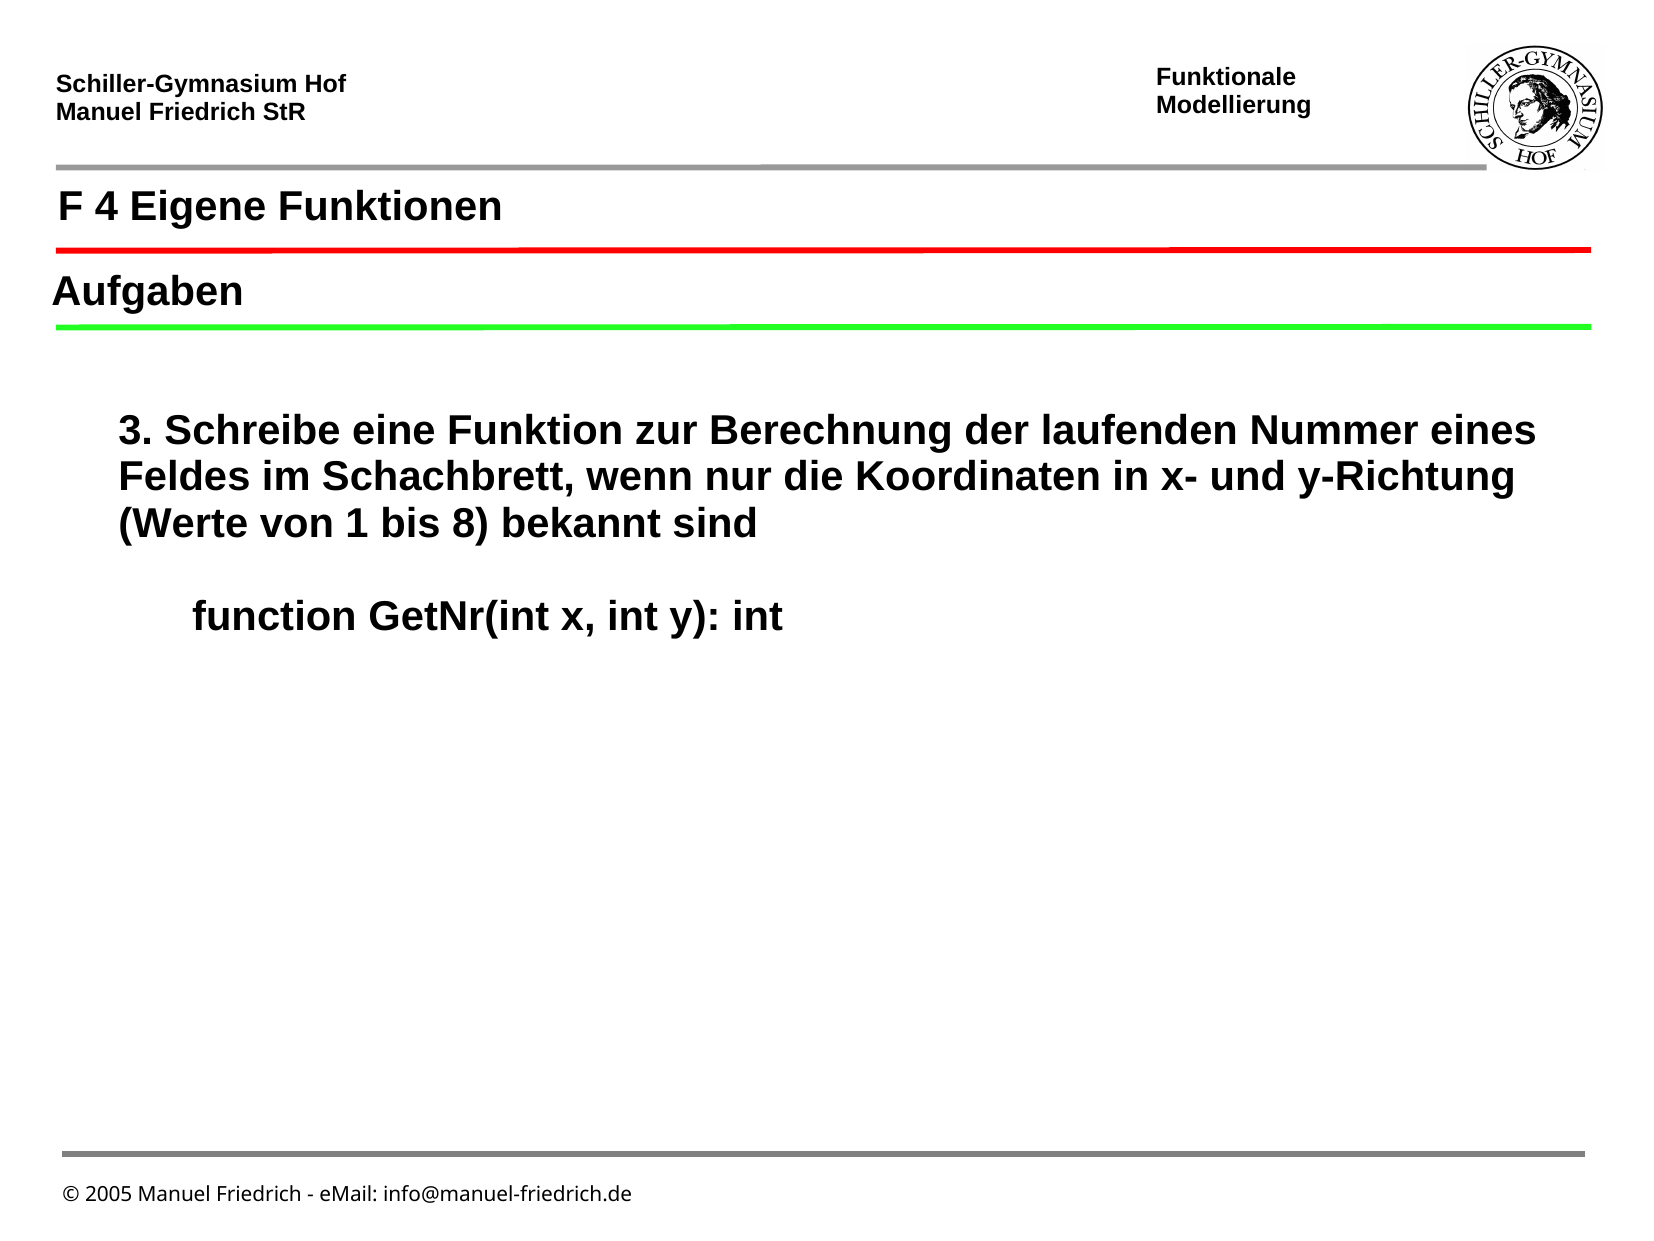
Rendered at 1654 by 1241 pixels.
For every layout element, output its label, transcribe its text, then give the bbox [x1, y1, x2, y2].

text_box Schiller-Gymnasium Hof Manuel Friedrich StR [55, 69, 396, 129]
text_box F 4 Eigene Funktionen [57, 183, 1284, 234]
text_box 3. Schreibe eine Funktion zur Berechnung der laufenden Nummer eines Feldes im Schachbrett, wenn nur die Koordinaten in x- und y-Richtung (Werte von 1 bis 8) bekannt sind function GetNr(int x, int y): int [118, 406, 1587, 1063]
text_box Funktionale Modellierung [1156, 62, 1425, 123]
text_box © 2005 Manuel Friedrich - eMail: info@manuel-friedrich.de [62, 1178, 1550, 1204]
picture [1466, 44, 1605, 172]
text_box Aufgaben [51, 268, 1563, 319]
